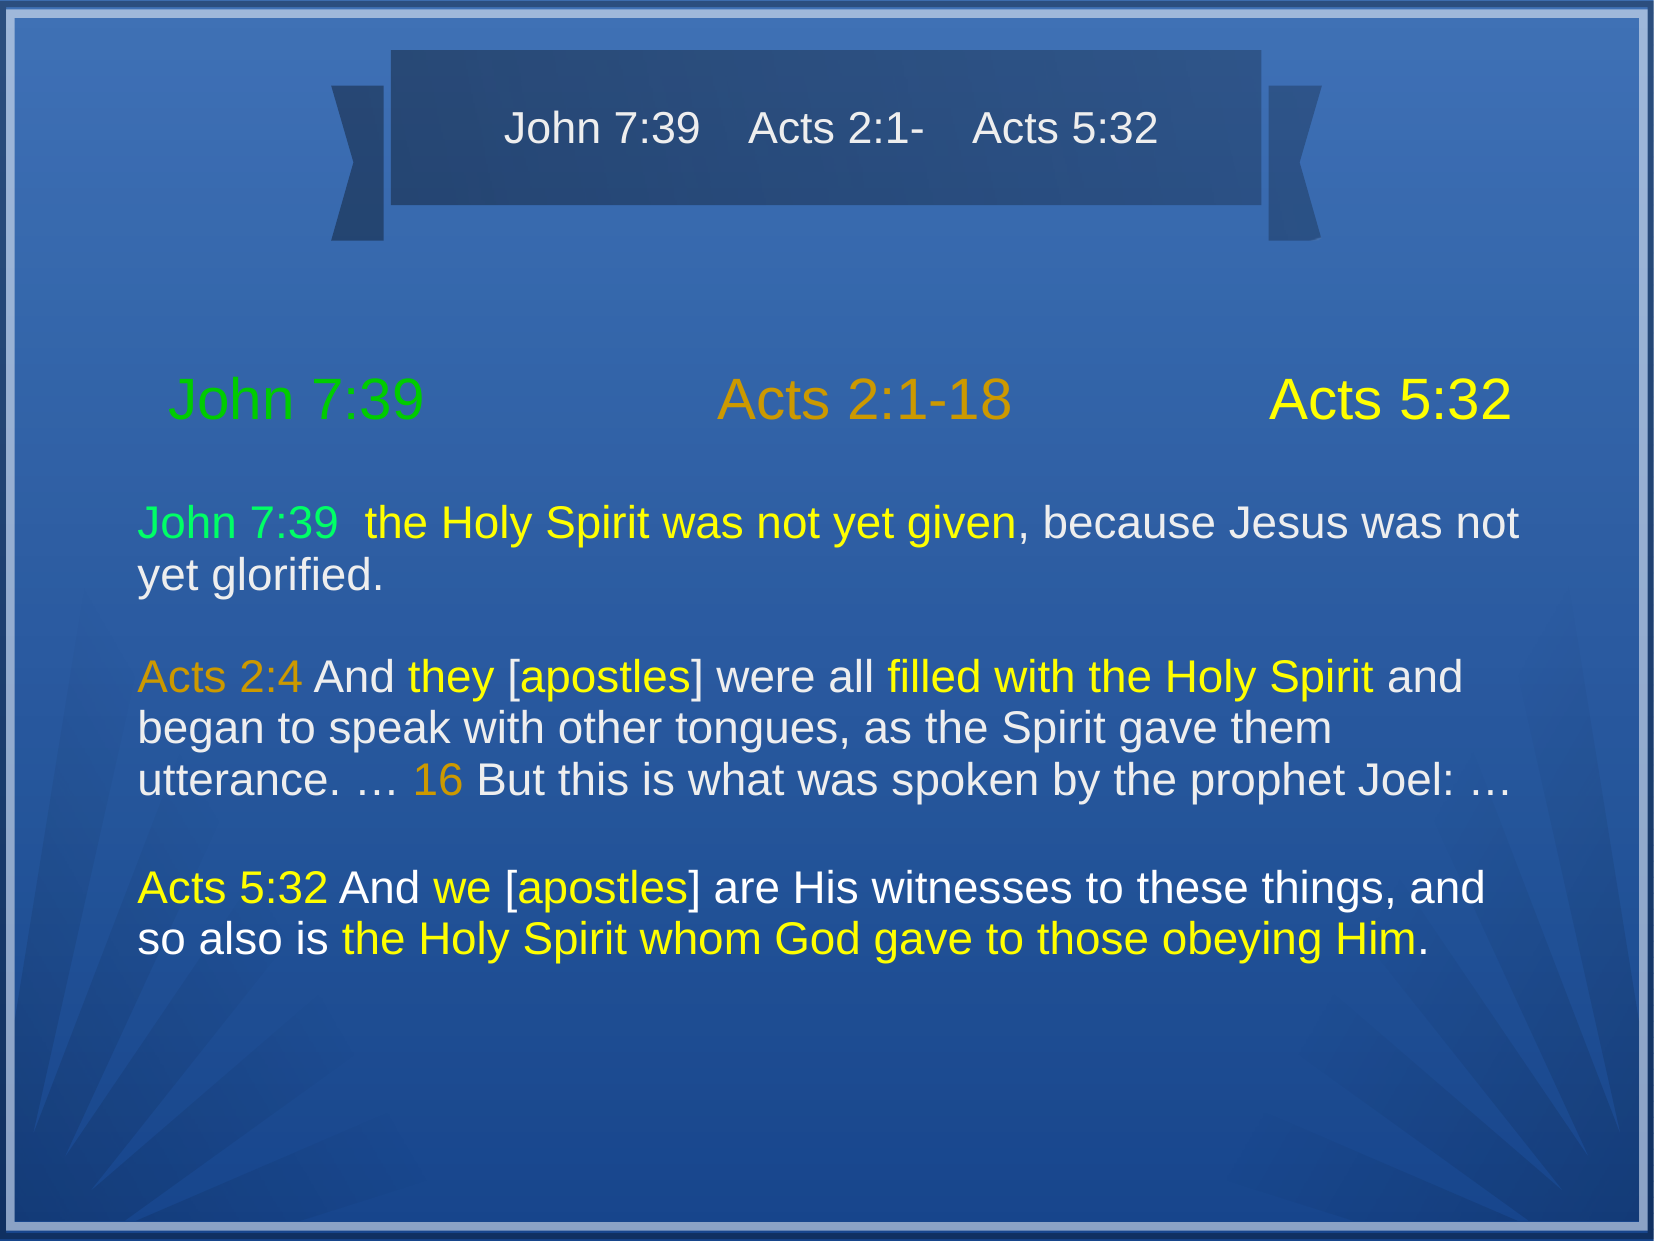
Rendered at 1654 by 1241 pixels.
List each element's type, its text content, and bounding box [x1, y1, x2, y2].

text_box John 7:39 Acts 2:1- Acts 5:32 [480, 73, 1186, 182]
text_box John 7:39 Acts 2:1-18 Acts 5:32 John 7:39 the Holy Spirit was not yet given, because Jesus was not yet glorified. Acts 2:4 And they [apostles] were all filled with the Holy Spirit and began to speak with other tongues, as the Spirit gave them utterance. … 16 But this is what was spoken by the prophet Joel: … Acts 5:32 And we [apostles] are His witnesses to these things, and so also is the Holy Spirit whom God gave to those obeying Him. [122, 285, 1560, 1241]
